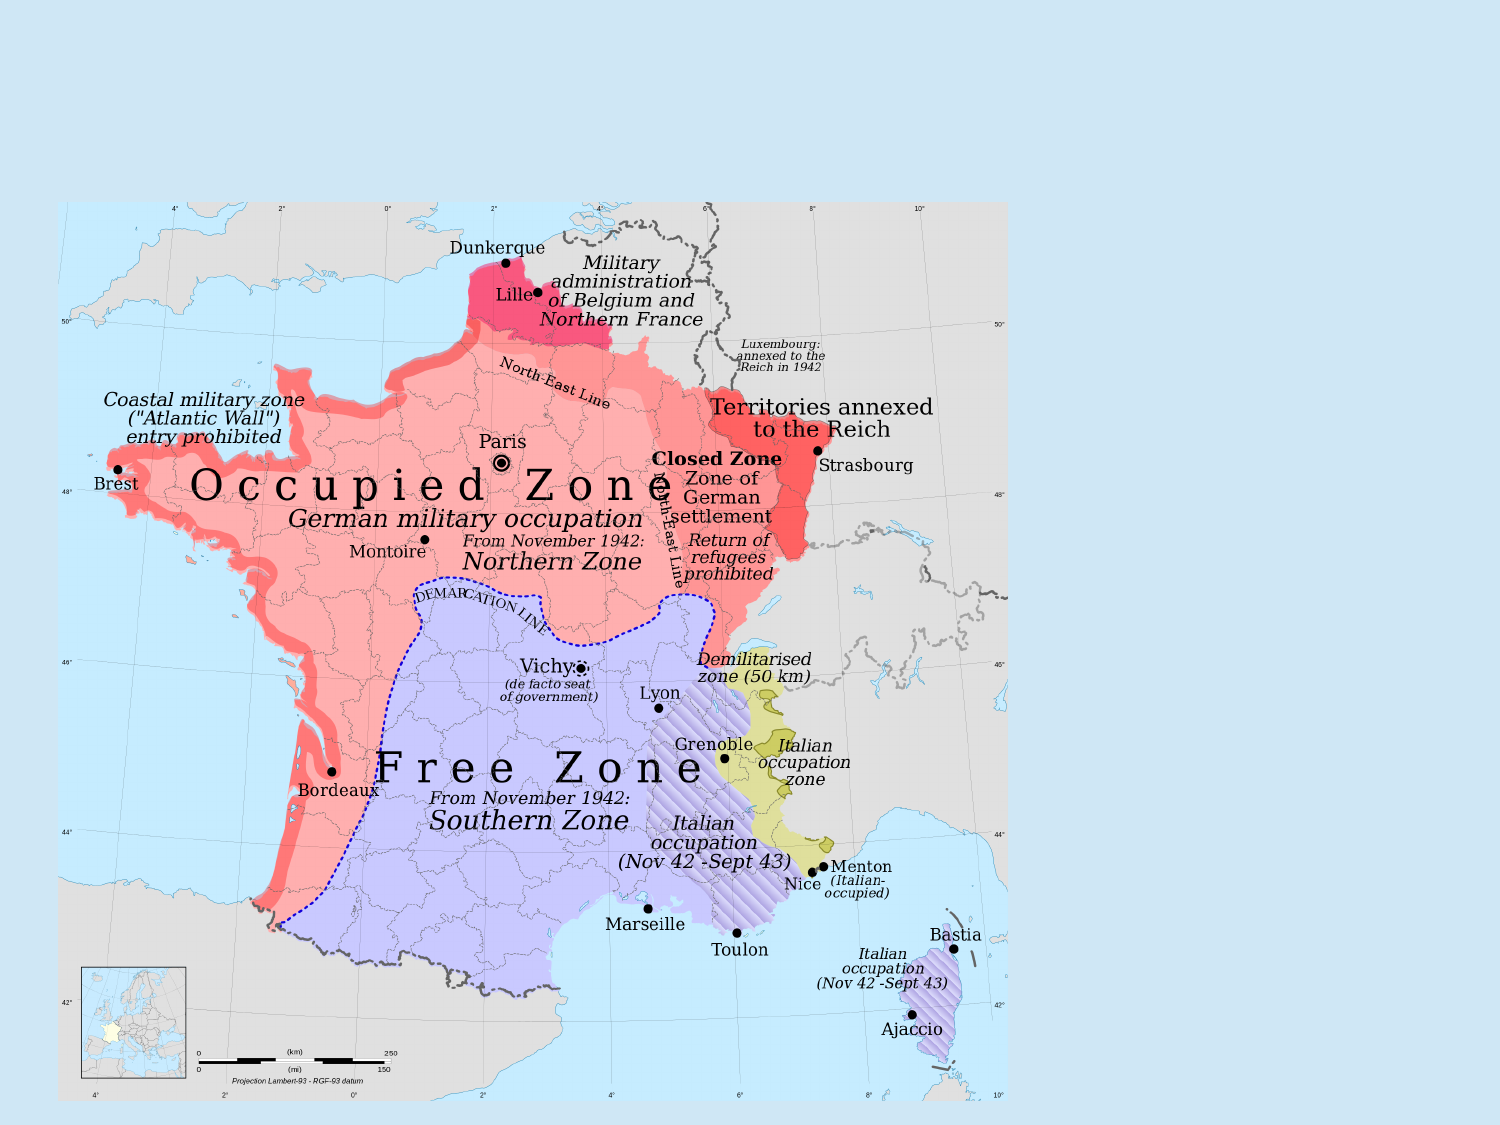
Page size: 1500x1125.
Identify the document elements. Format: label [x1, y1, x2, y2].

picture [58, 202, 1008, 1102]
